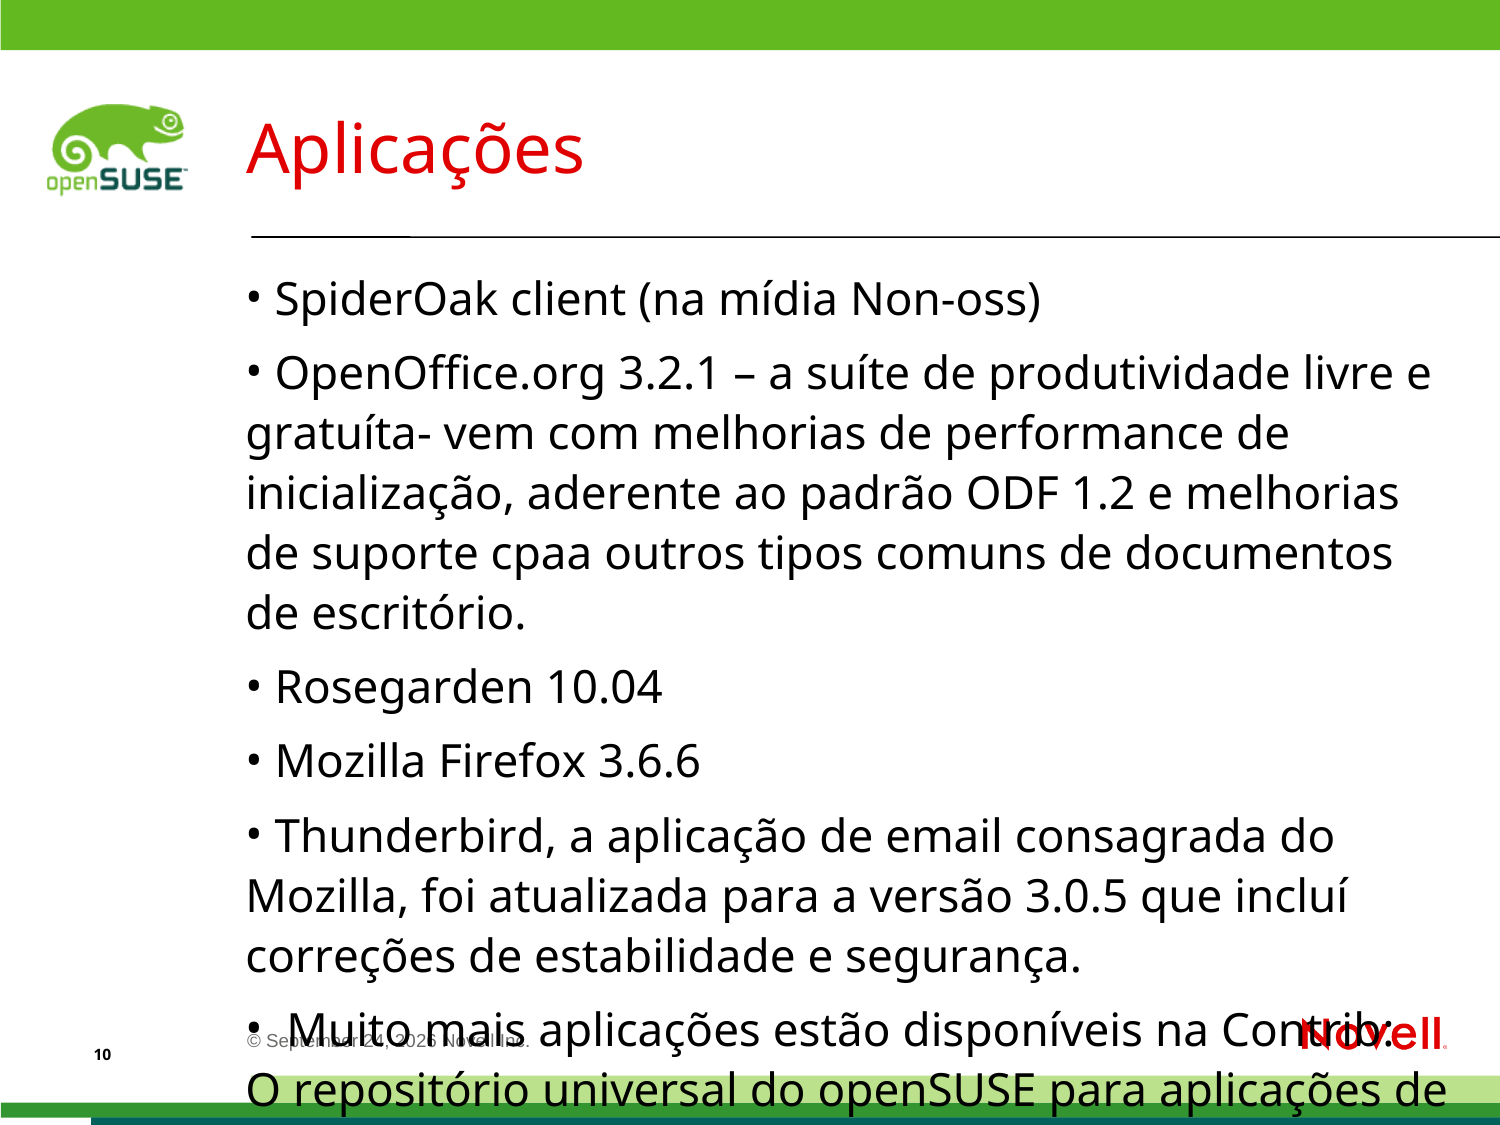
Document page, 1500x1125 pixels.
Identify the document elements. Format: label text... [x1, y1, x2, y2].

list SpiderOak client (na mídia Non-oss) OpenOffice.org 3.2.1 – a suíte de produtividade livre e gratuíta- vem com melhorias de performance de inicialização, aderente ao padrão ODF 1.2 e melhorias de suporte cpaa outros tipos comuns de documentos de escritório. Rosegarden 10.04 Mozilla Firefox 3.6.6 Thunderbird, a aplicação de email consagrada do Mozilla, foi atualizada para a versão 3.0.5 que incluí correções de estabilidade e segurança. Muito mais aplicações estão disponíveis na Contrib: O repositório universal do openSUSE para aplicações de terceiros como o GoogleCL. [245, 267, 1458, 1057]
picture [47, 104, 188, 197]
title Aplicações [246, 109, 1409, 190]
